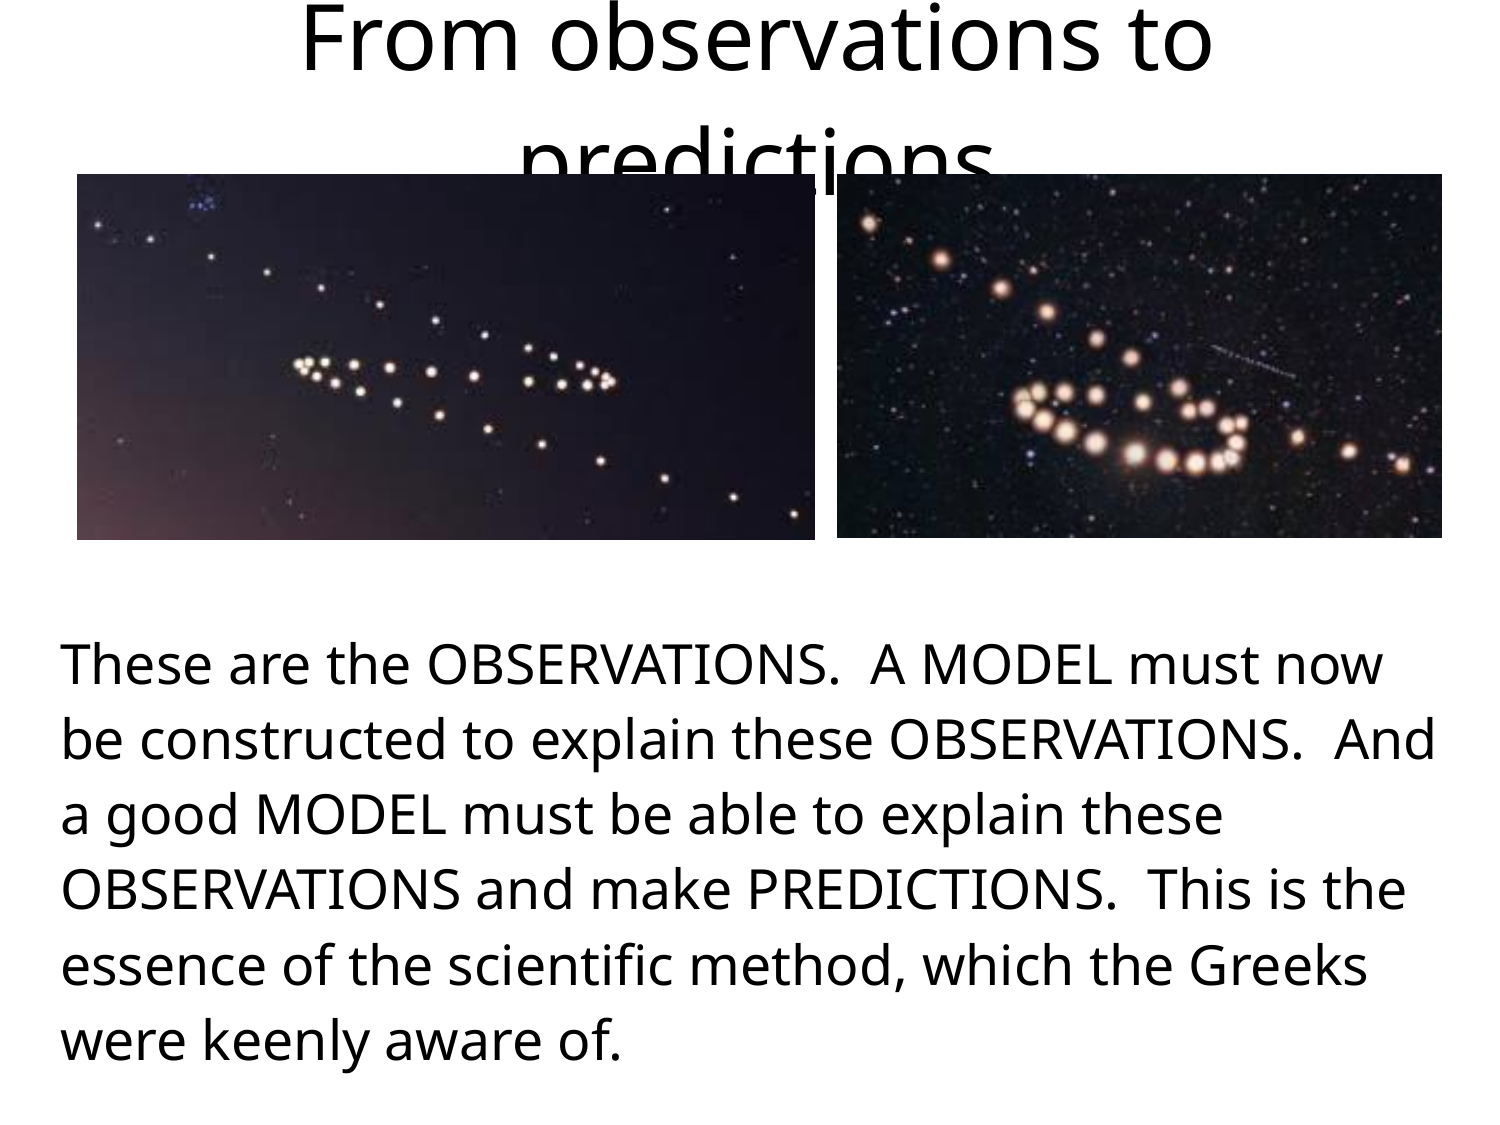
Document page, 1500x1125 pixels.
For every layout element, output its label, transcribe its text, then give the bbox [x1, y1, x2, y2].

title From observations to predictions [60, 43, 1456, 152]
list These are the OBSERVATIONS. A MODEL must now be constructed to explain these OBSERVATIONS. And a good MODEL must be able to explain these OBSERVATIONS and make PREDICTIONS. This is the essence of the scientific method, which the Greeks were keenly aware of. [60, 179, 1456, 1081]
picture [77, 174, 815, 540]
picture [837, 174, 1442, 538]
